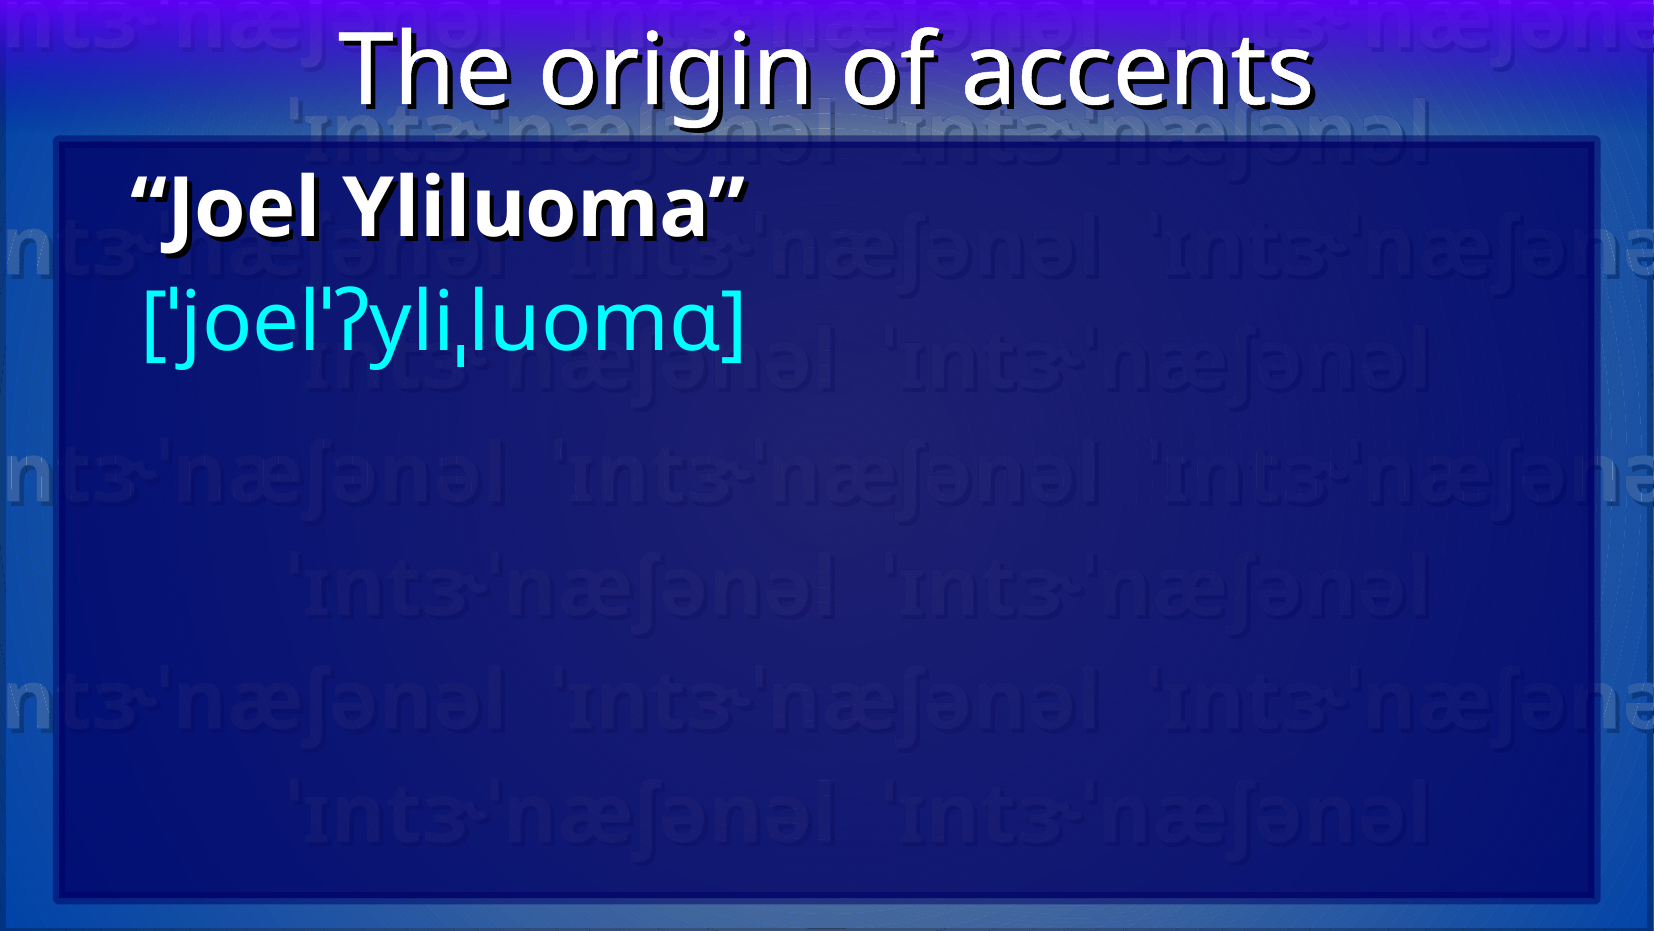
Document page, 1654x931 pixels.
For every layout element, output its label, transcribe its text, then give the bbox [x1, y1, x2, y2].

text_box [0, 130, 1654, 931]
text_box “Joel Yliluoma” [ˈjoelˈʔyliˌluomɑ] [59, 141, 1595, 899]
title The origin of accents [0, 0, 1654, 130]
